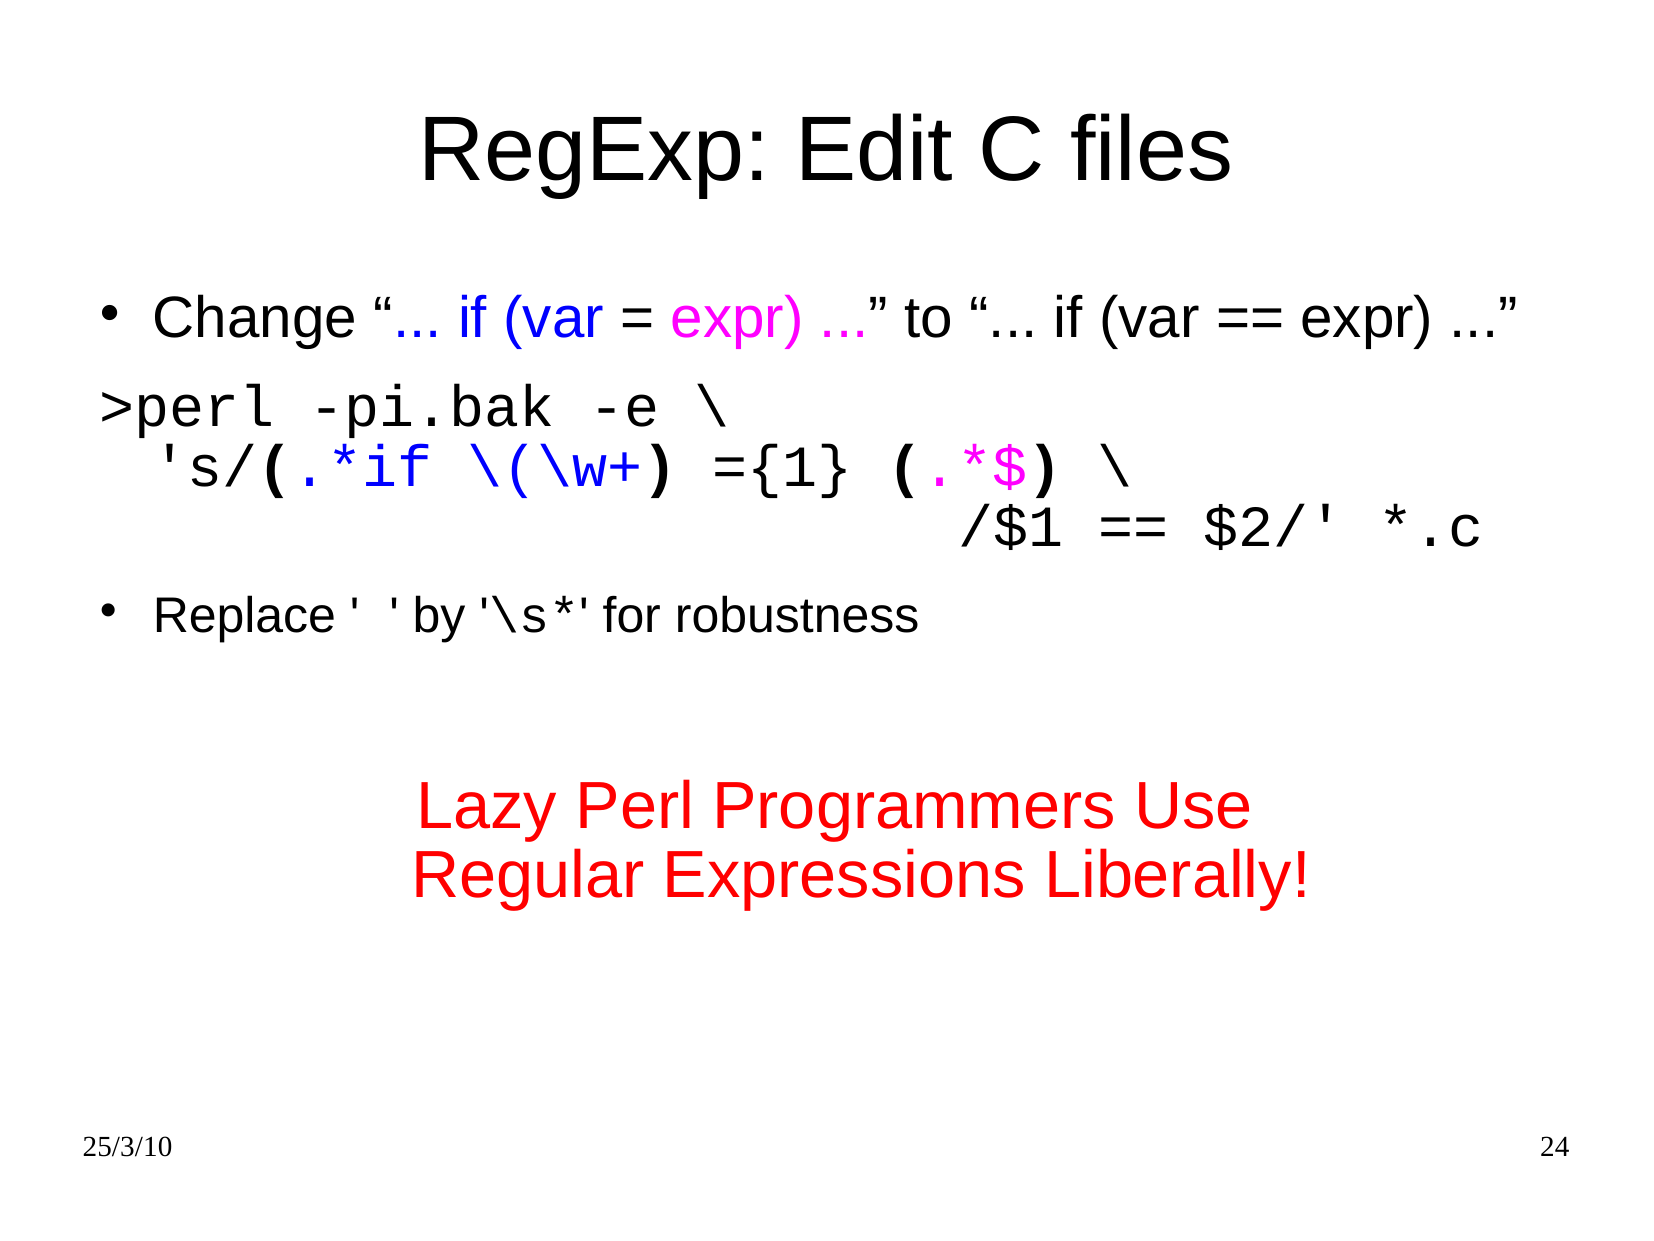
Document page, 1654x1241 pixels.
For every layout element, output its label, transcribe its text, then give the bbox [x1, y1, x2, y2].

title RegExp: Edit C files [82, 49, 1571, 256]
list Change “... if (var = expr) ...” to “... if (var == expr) ...” >perl -pi.bak -e \ 's/(.*if \(\w+) ={1} (.*$) \ /$1 == $2/' *.c Replace ' ' by '\s*' for robustness Lazy Perl Programmers Use Regular Expressions Liberally! [82, 290, 1571, 1109]
